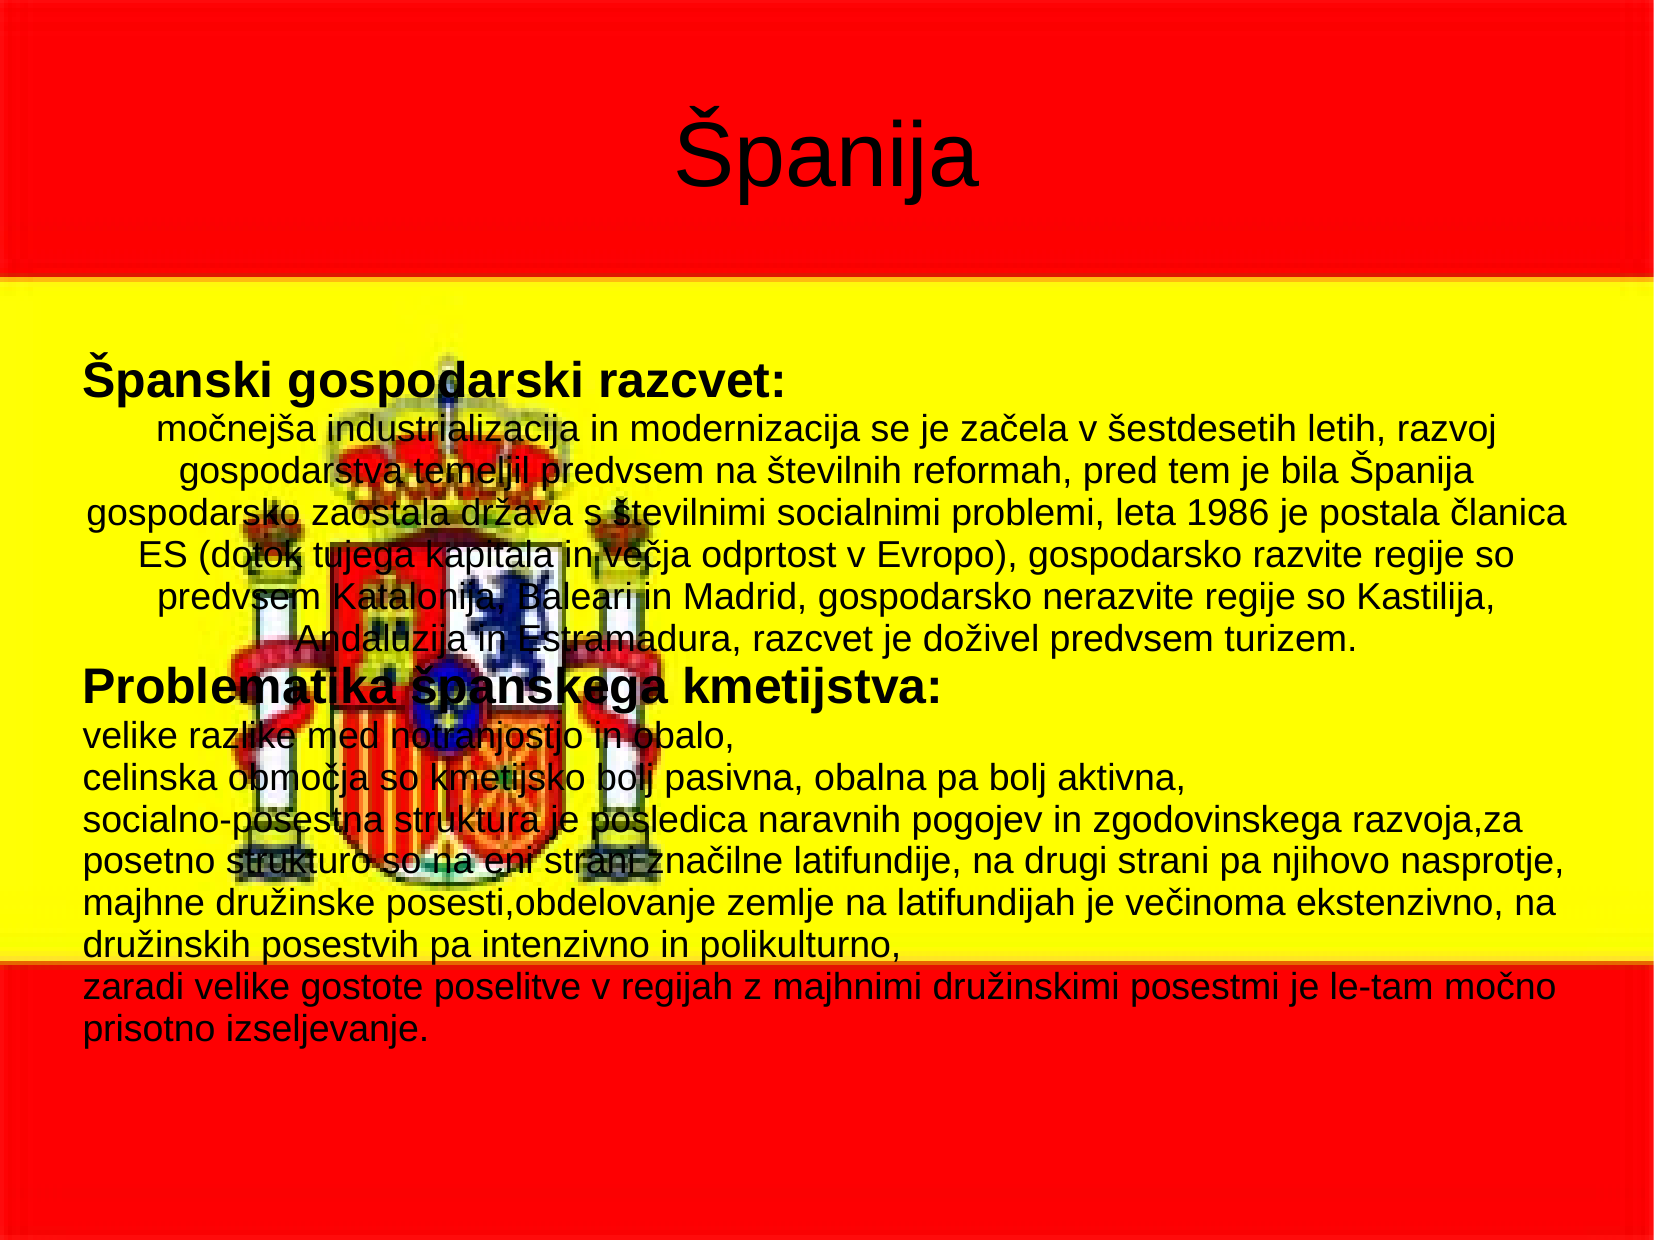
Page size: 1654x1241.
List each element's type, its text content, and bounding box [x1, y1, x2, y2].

picture [0, 0, 1654, 1241]
title Španija [82, 56, 1571, 249]
subtitle Španski gospodarski razcvet: močnejša industrializacija in modernizacija se je začela v šestdesetih letih, razvoj gospodarstva temeljil predvsem na številnih reformah, pred tem je bila Španija gospodarsko zaostala država s številnimi socialnimi problemi, leta 1986 je postala članica ES (dotok tujega kapitala in večja odprtost v Evropo), gospodarsko razvite regije so predvsem Katalonija, Baleari in Madrid, gospodarsko nerazvite regije so Kastilija, Andaluzija in Estramadura, razcvet je doživel predvsem turizem. Problematika španskega kmetijstva: velike razlike med notranjostjo in obalo, celinska območja so kmetijsko bolj pasivna, obalna pa bolj aktivna, socialno-posestna struktura je posledica naravnih pogojev in zgodovinskega razvoja,za posetno strukturo so na eni strani značilne latifundije, na drugi strani pa njihovo nasprotje, majhne družinske posesti,obdelovanje zemlje na latifundijah je večinoma ekstenzivno, na družinskih posestvih pa intenzivno in polikulturno, zaradi velike gostote poselitve v regijah z majhnimi družinskimi posestmi je le-tam močno prisotno izseljevanje. [82, 297, 1571, 1102]
